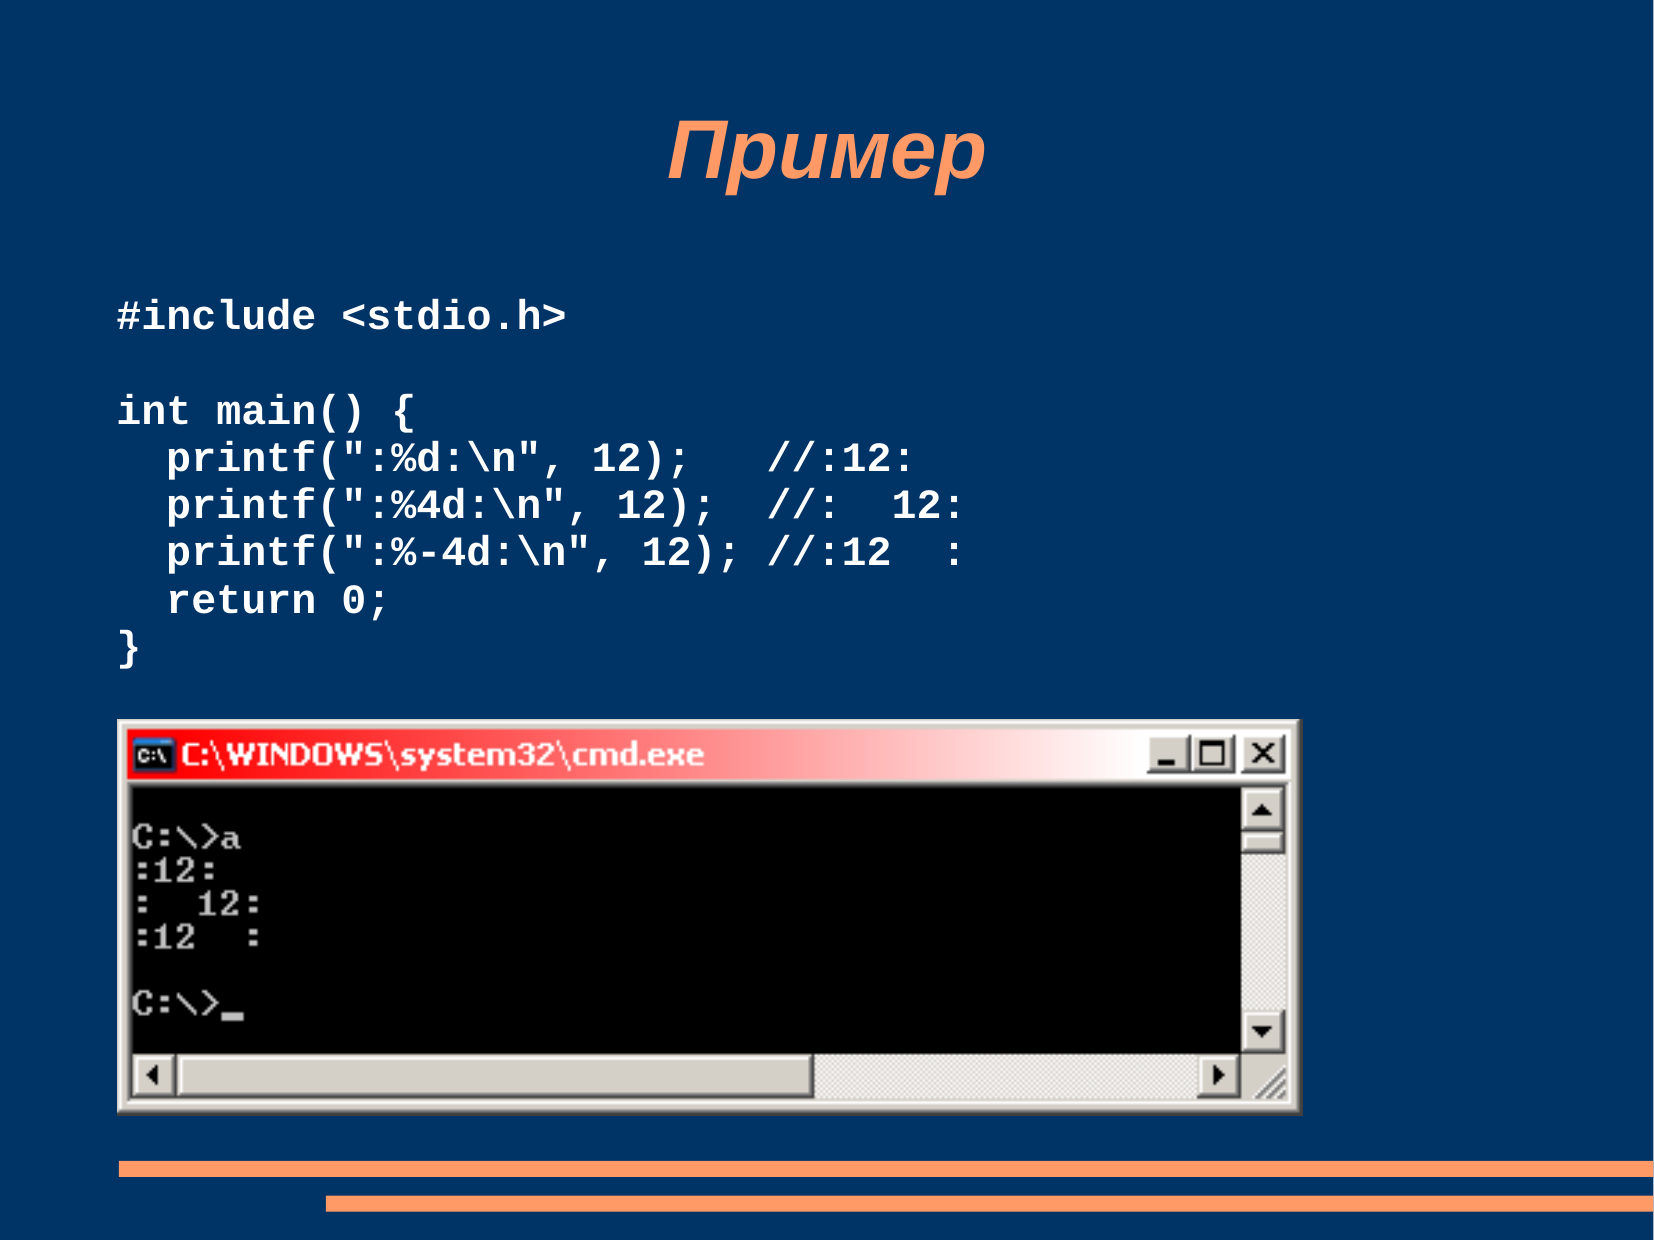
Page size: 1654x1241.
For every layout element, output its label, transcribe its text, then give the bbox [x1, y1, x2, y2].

text_box #include <stdio.h> int main() { printf(":%d:\n", 12); //:12: printf(":%4d:\n", 12); //: 12: printf(":%-4d:\n", 12); //:12 : return 0; } [101, 287, 1654, 733]
picture [117, 719, 1303, 1116]
title Пример [121, 46, 1534, 254]
